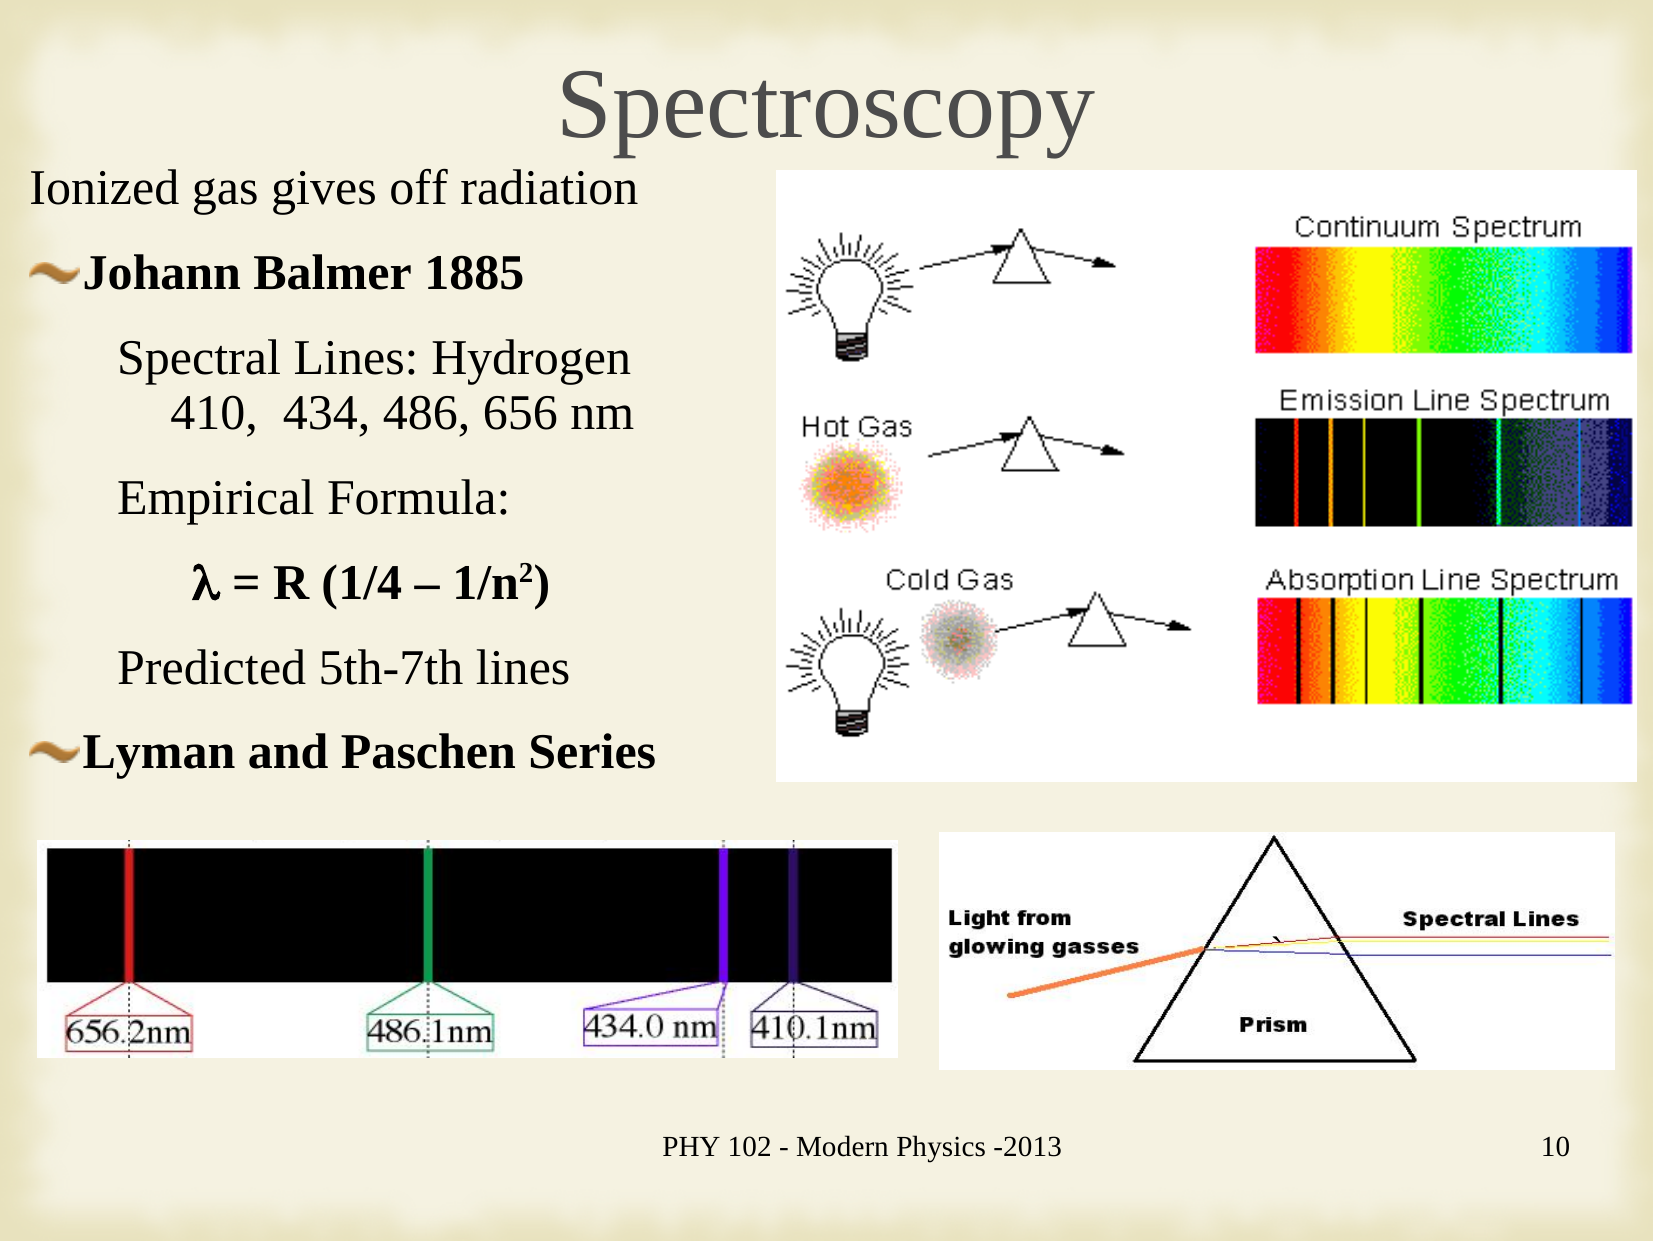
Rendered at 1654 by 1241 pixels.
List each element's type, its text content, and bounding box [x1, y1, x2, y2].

picture [0, 0, 1653, 1241]
title Spectroscopy [82, 0, 1571, 208]
list Ionized gas gives off radiation Johann Balmer 1885 Spectral Lines: Hydrogen 410, 434, 486, 656 nm Empirical Formula: l = R (1/4 – 1/n2) Predicted 5th-7th lines Lyman and Paschen Series [11, 160, 738, 846]
